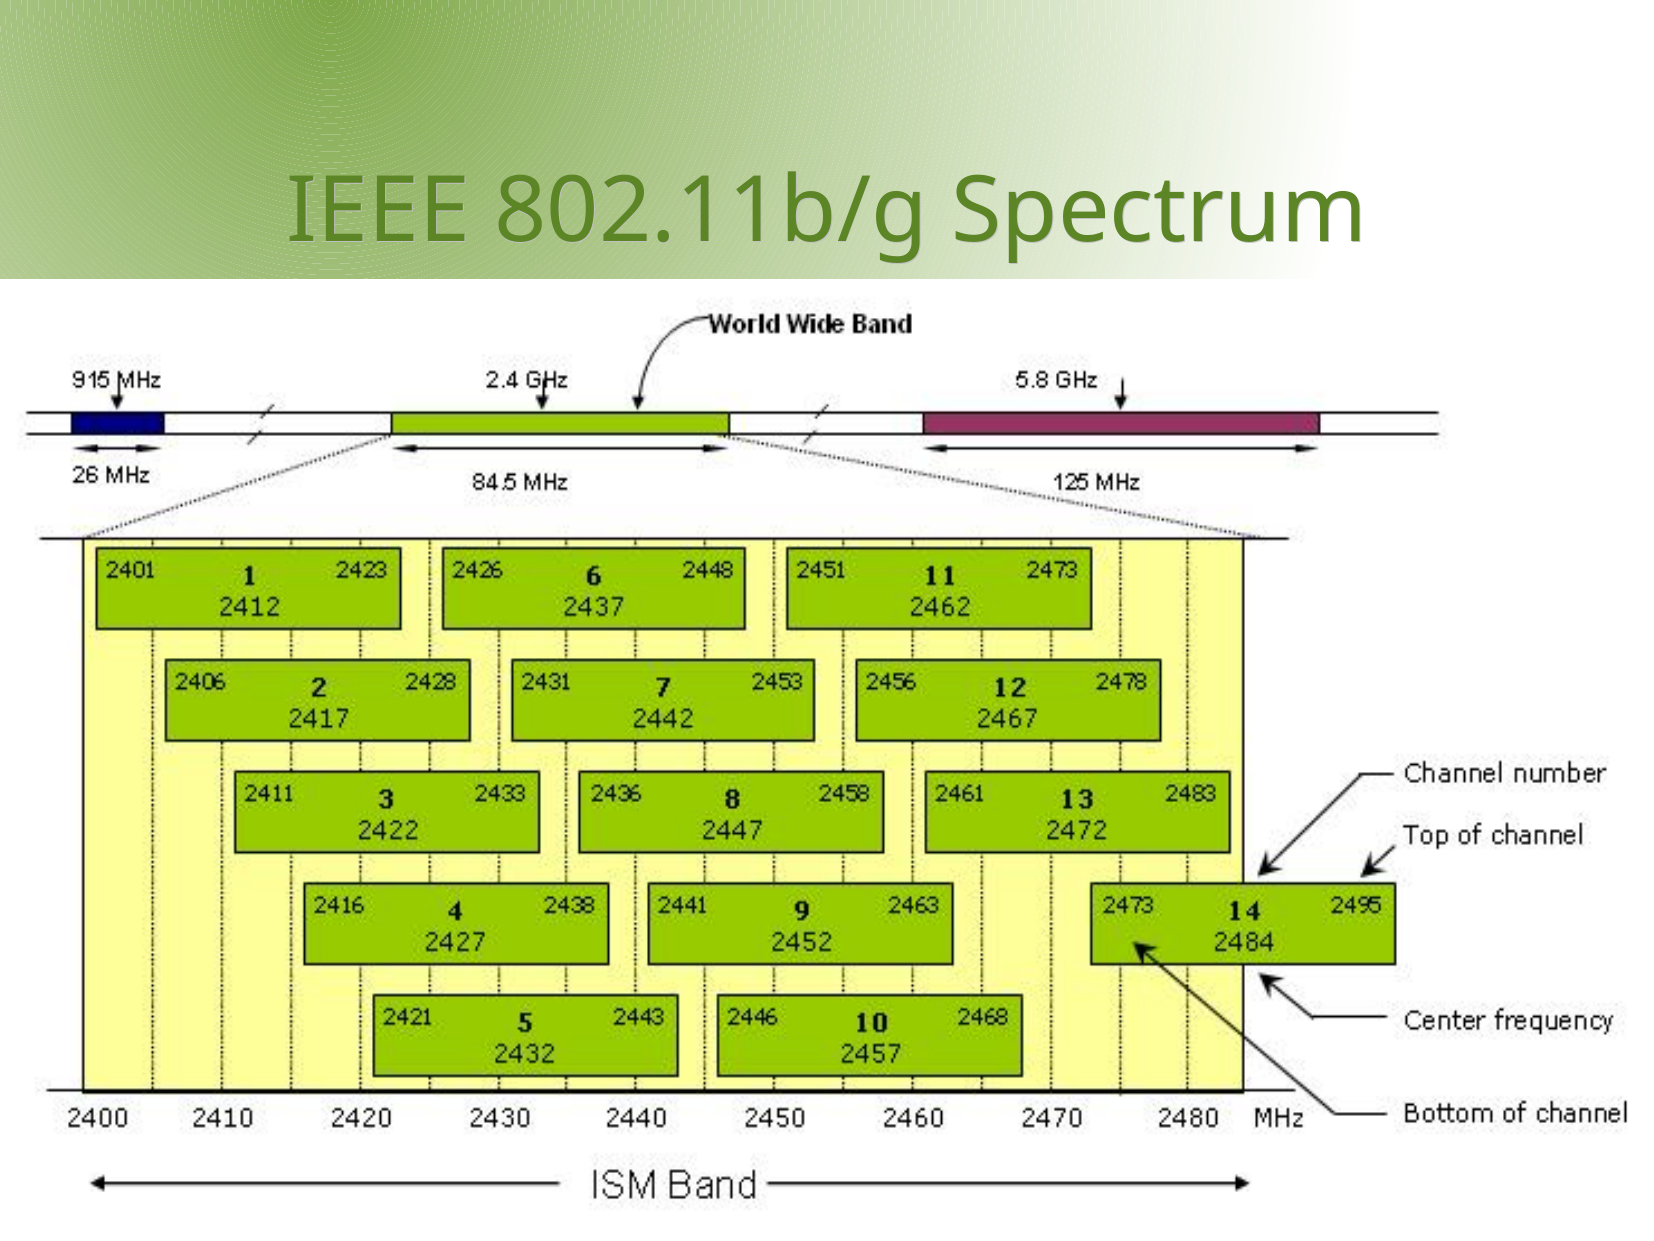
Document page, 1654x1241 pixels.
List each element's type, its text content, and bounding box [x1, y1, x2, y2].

picture [0, 279, 1654, 1230]
title IEEE 802.11b/g Spectrum [121, 102, 1534, 279]
